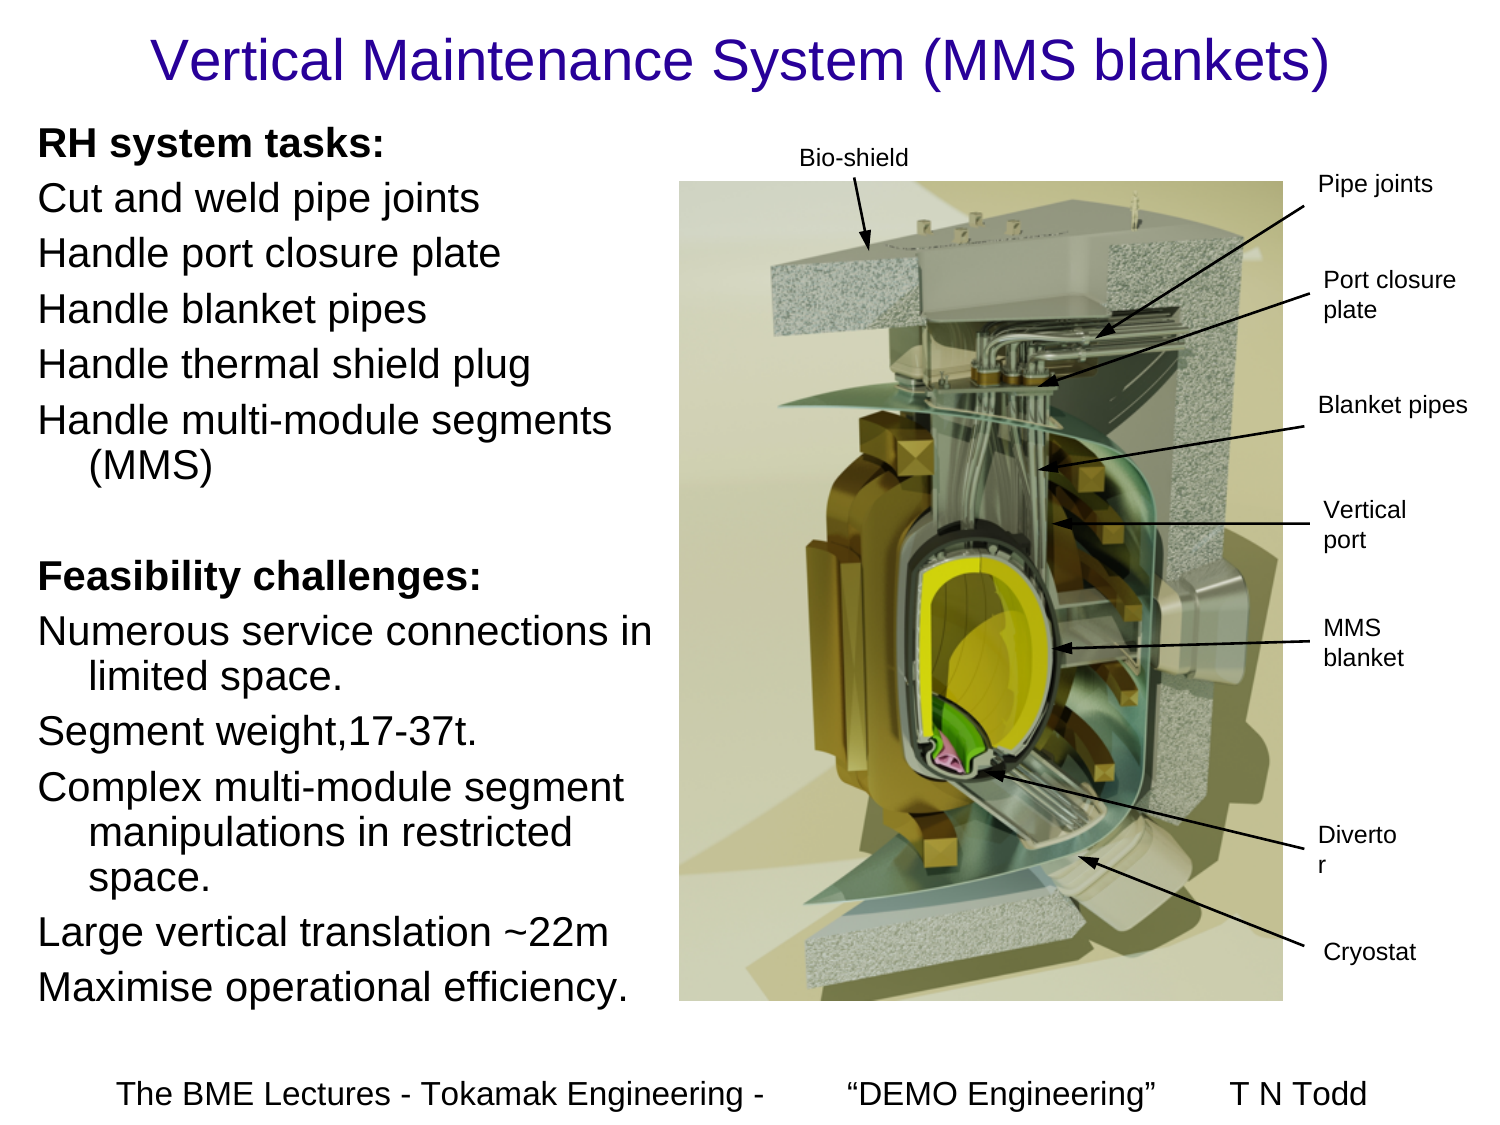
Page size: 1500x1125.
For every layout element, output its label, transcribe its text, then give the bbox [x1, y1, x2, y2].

text_box Vertical port [1308, 485, 1423, 562]
text_box Blanket pipes [1303, 381, 1495, 427]
picture [679, 181, 1283, 1001]
text_box <number> [8, 1061, 286, 1103]
text_box Vertical Maintenance System (MMS blankets) [94, 0, 1388, 114]
text_box Bio-shield [784, 133, 925, 179]
text_box Port closure plate [1308, 256, 1481, 332]
text_box Pipe joints [1303, 155, 1450, 207]
text_box Divertor [1303, 810, 1419, 887]
text_box RH system tasks: Cut and weld pipe joints Handle port closure plate Handle blanket pipes Handle thermal shield plug Handle multi-module segments (MMS) Feasibility challenges: Numerous service connections in limited space. Segment weight,17-37t. Complex multi-module segment manipulations in restricted space. Large vertical translation ~22m Maximise operational efficiency. [17, 113, 677, 1070]
text_box MMS blanket [1308, 603, 1423, 679]
text_box Cryostat [1308, 928, 1450, 974]
